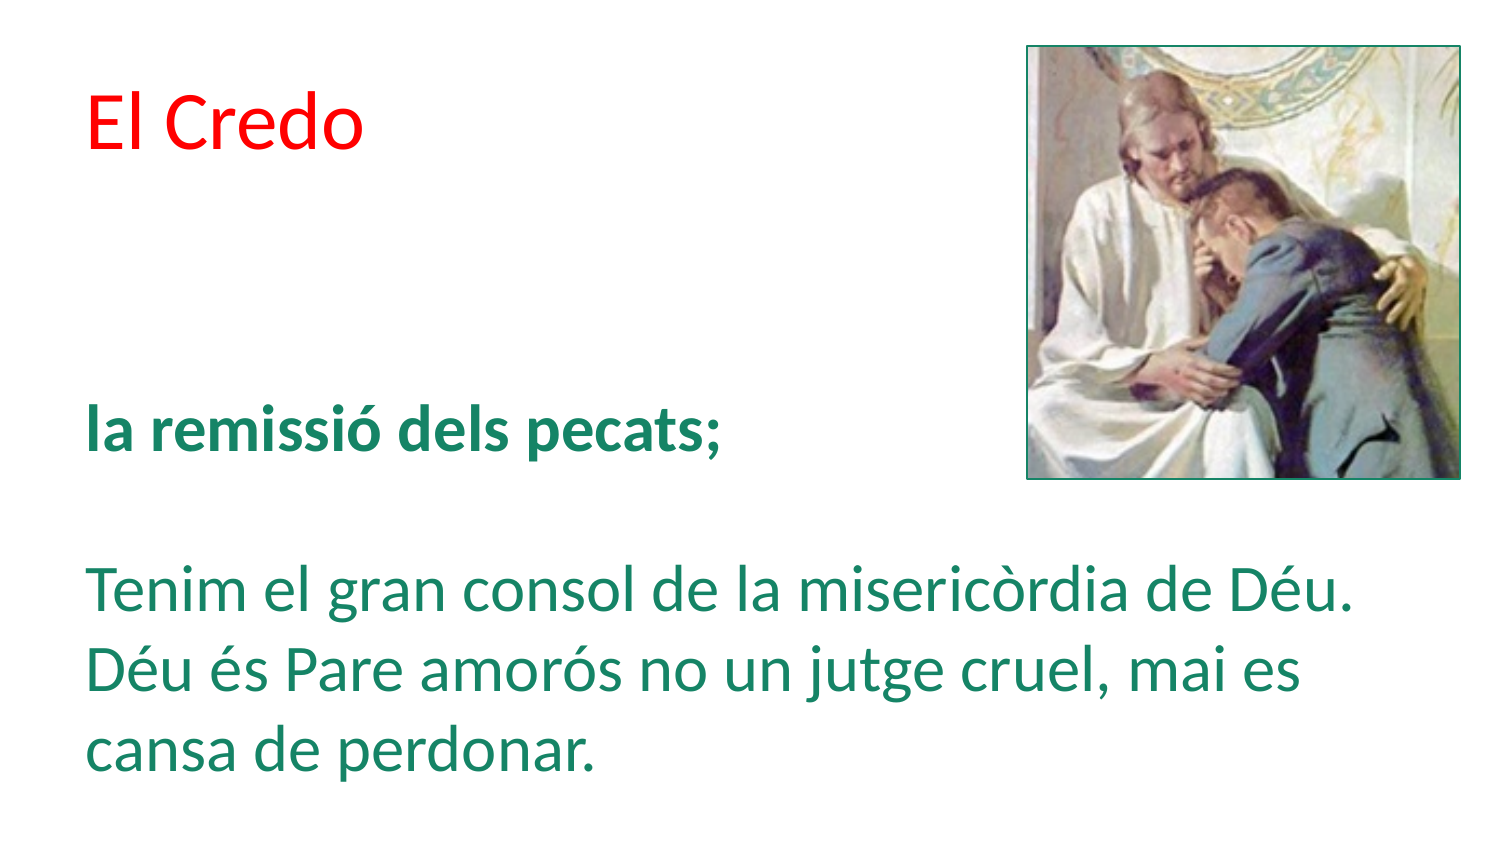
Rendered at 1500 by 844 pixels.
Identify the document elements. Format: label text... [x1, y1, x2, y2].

picture [1027, 47, 1459, 479]
text_box El Credo [70, 59, 638, 158]
text_box la remissió dels pecats; Tenim el gran consol de la misericòrdia de Déu. Déu és Pare amorós no un jutge cruel, mai es cansa de perdonar. [70, 377, 1453, 792]
